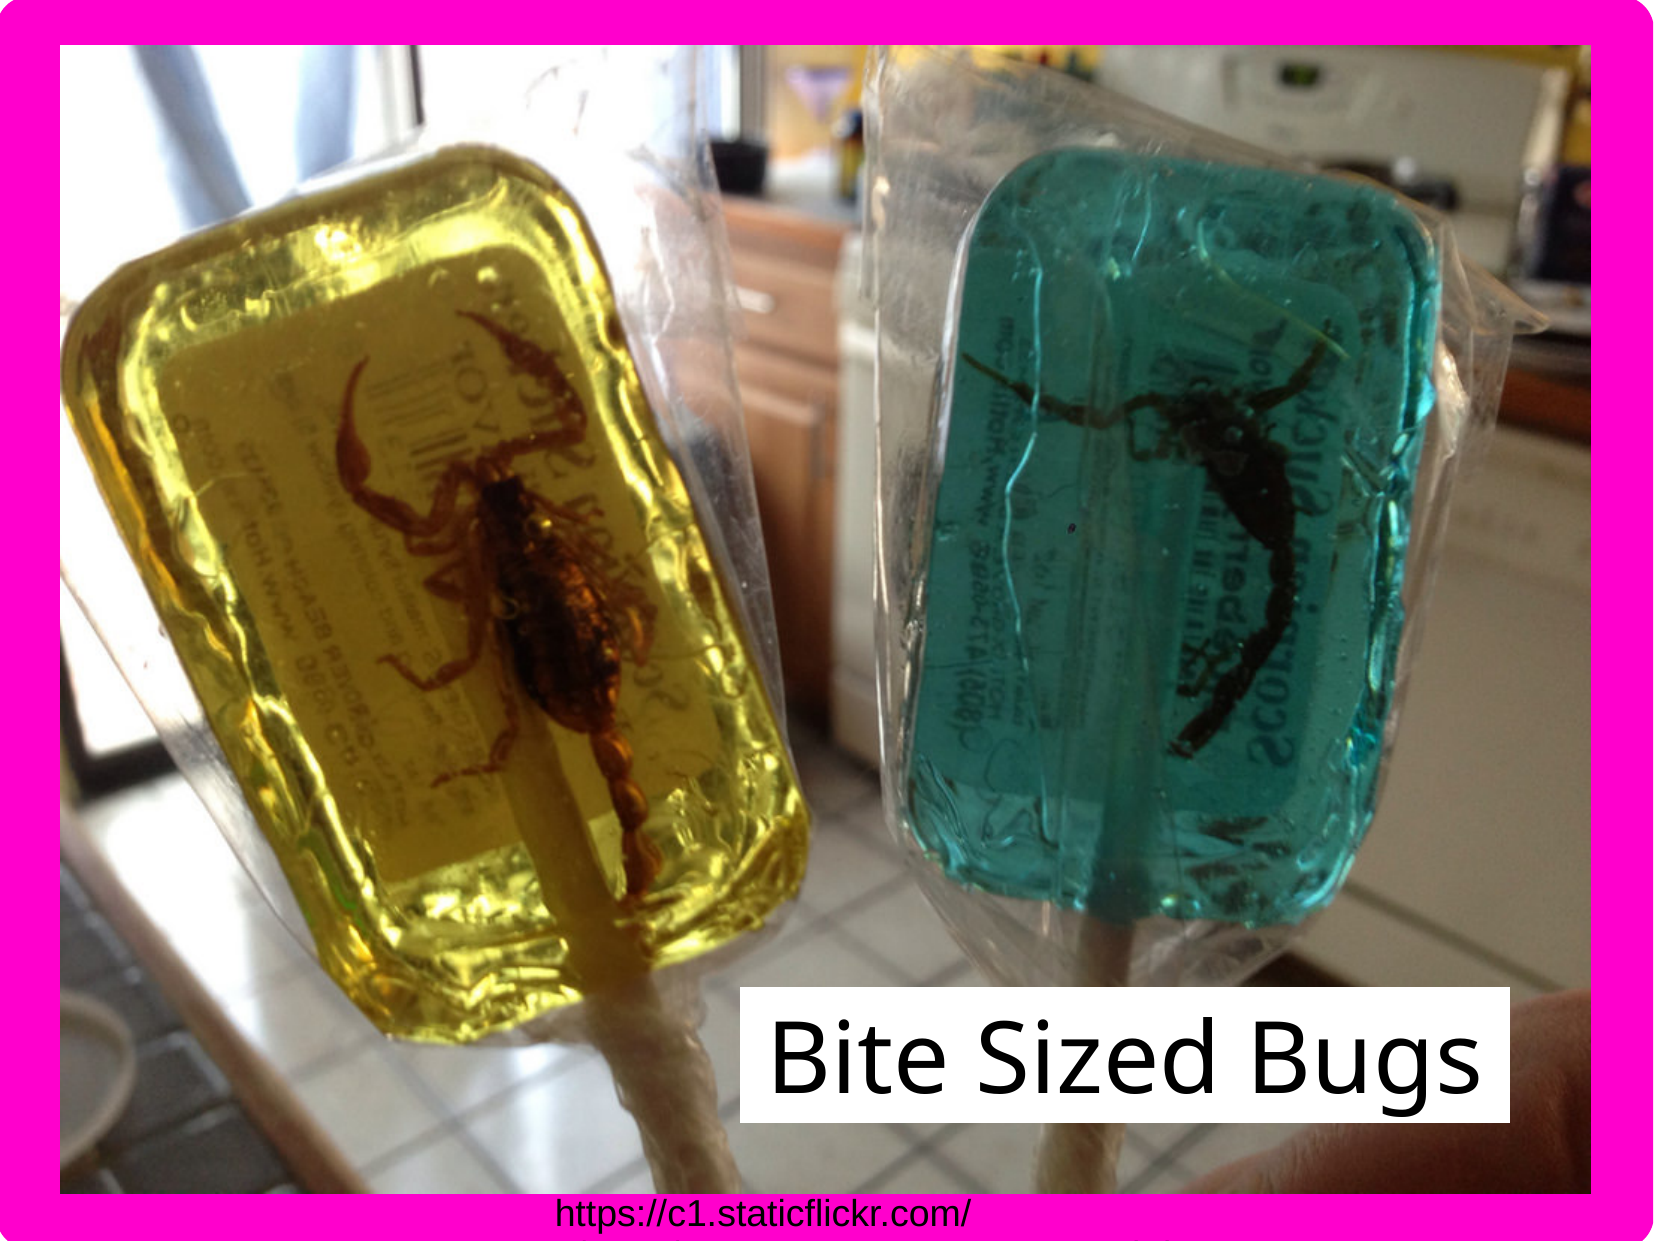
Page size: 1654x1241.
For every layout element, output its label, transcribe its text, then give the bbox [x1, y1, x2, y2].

picture [60, 45, 1591, 1194]
title Bite Sized Bugs [345, 870, 1653, 1241]
